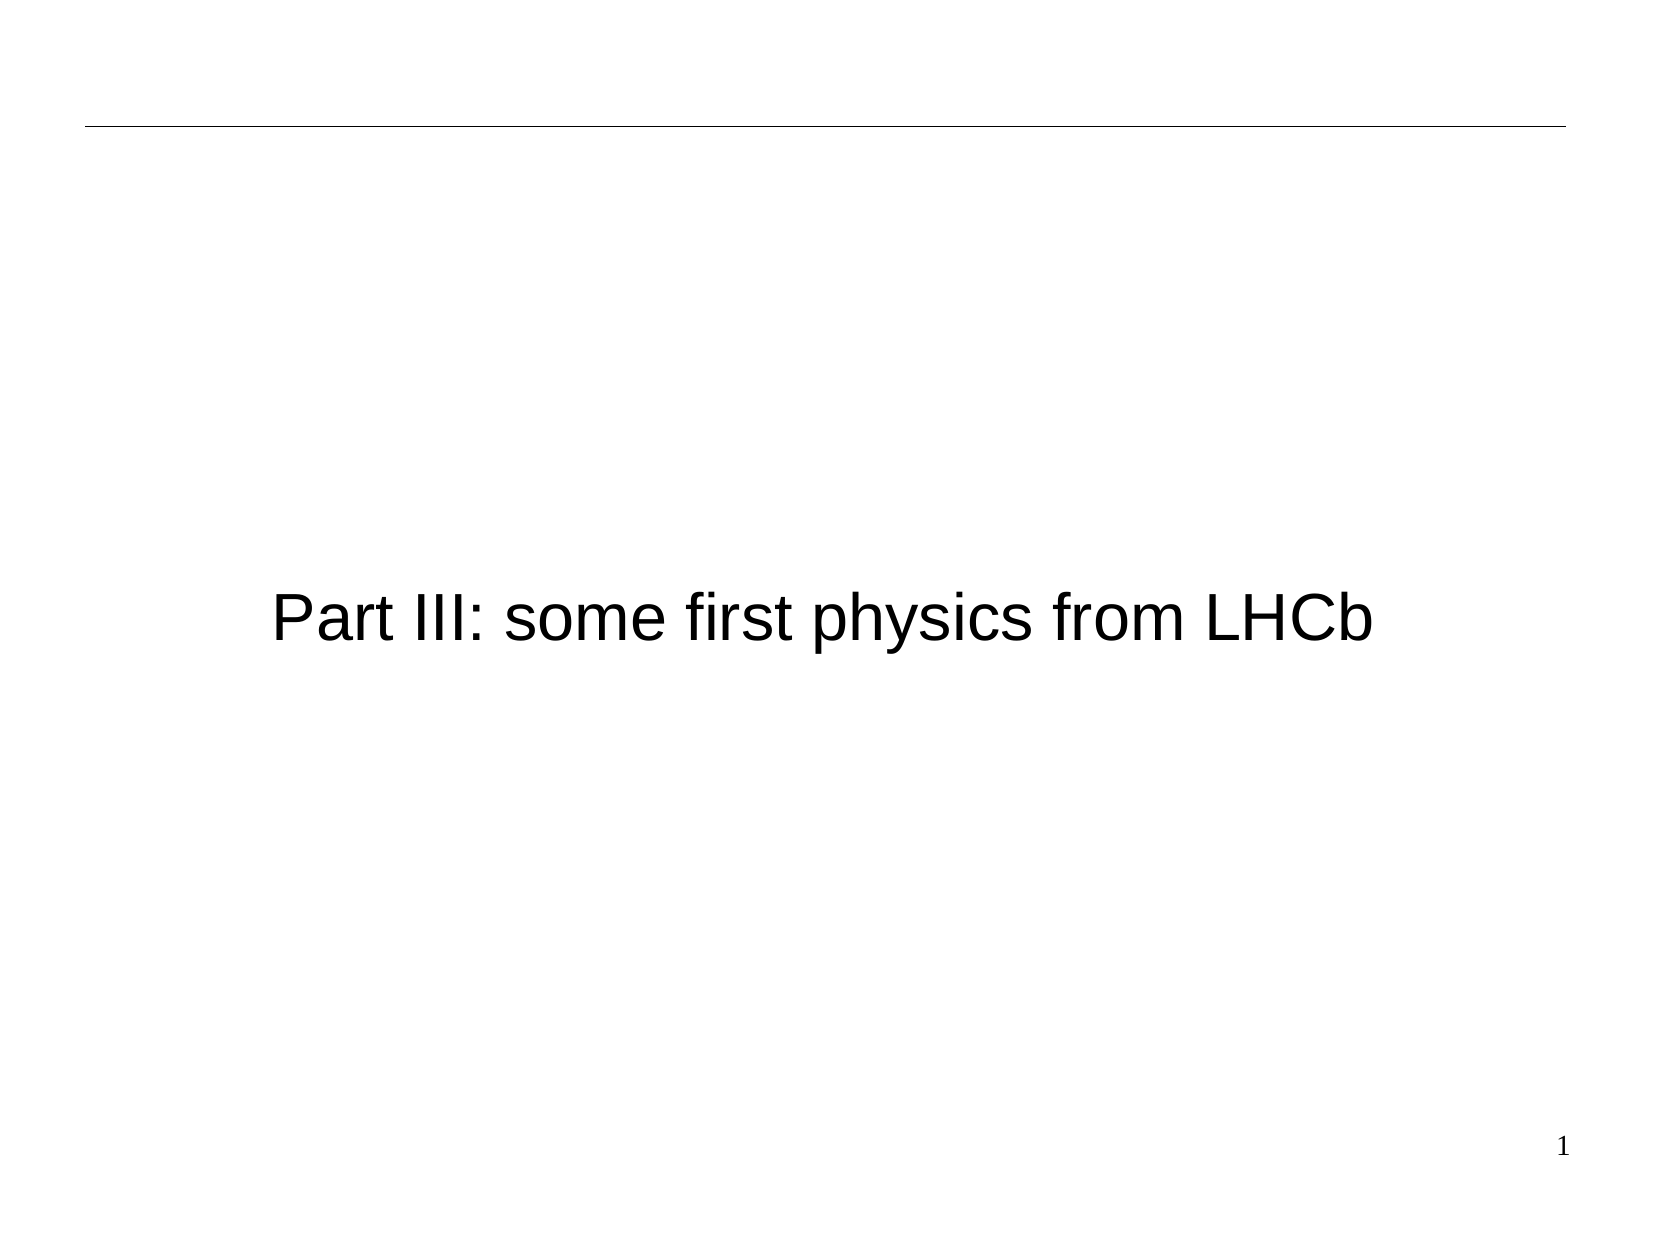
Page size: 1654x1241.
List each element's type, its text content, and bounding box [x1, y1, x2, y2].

subtitle Part III: some first physics from LHCb [79, 179, 1568, 1056]
